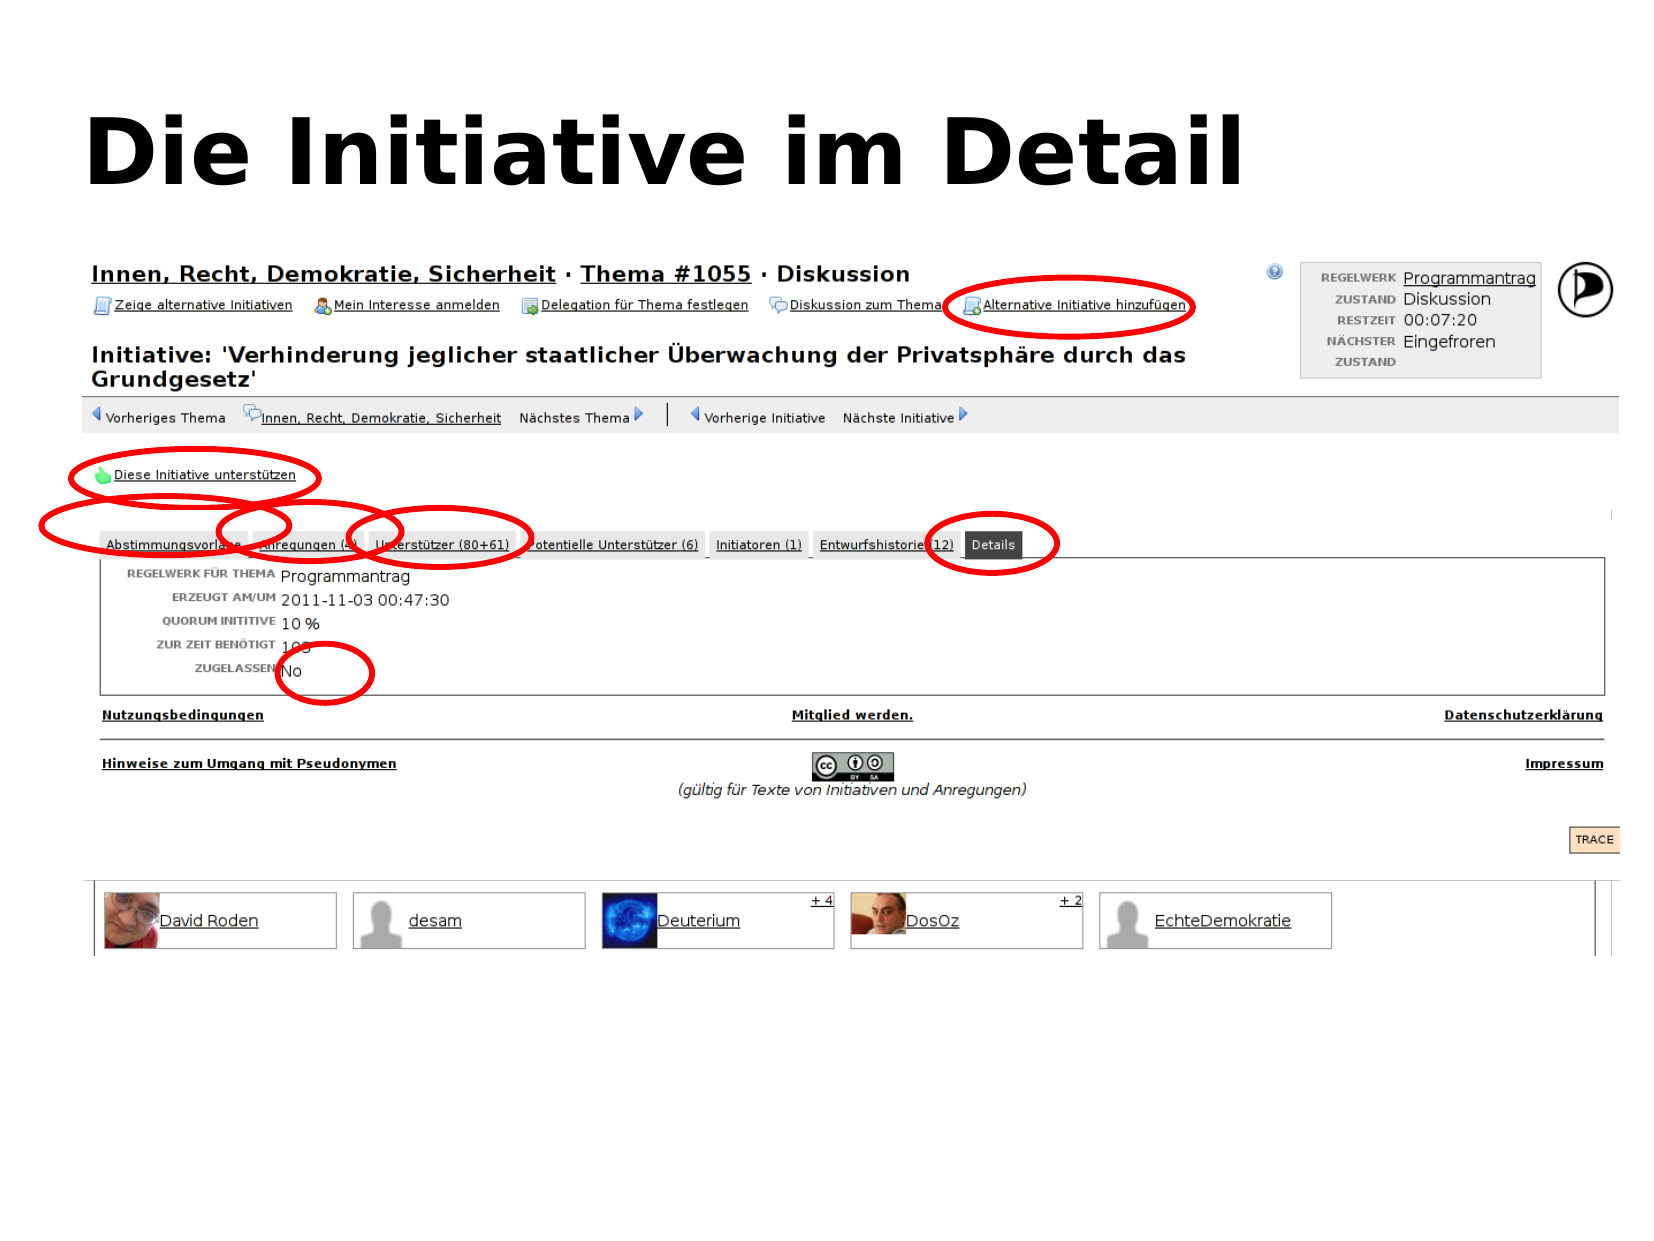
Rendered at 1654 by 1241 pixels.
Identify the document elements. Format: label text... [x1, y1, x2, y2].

picture [222, 510, 286, 546]
picture [72, 247, 1620, 956]
title Die Initiative im Detail [82, 49, 1571, 247]
picture [134, 500, 226, 504]
picture [378, 511, 528, 564]
picture [252, 505, 372, 558]
picture [352, 518, 398, 551]
picture [82, 452, 315, 501]
picture [72, 503, 235, 552]
picture [82, 495, 90, 500]
